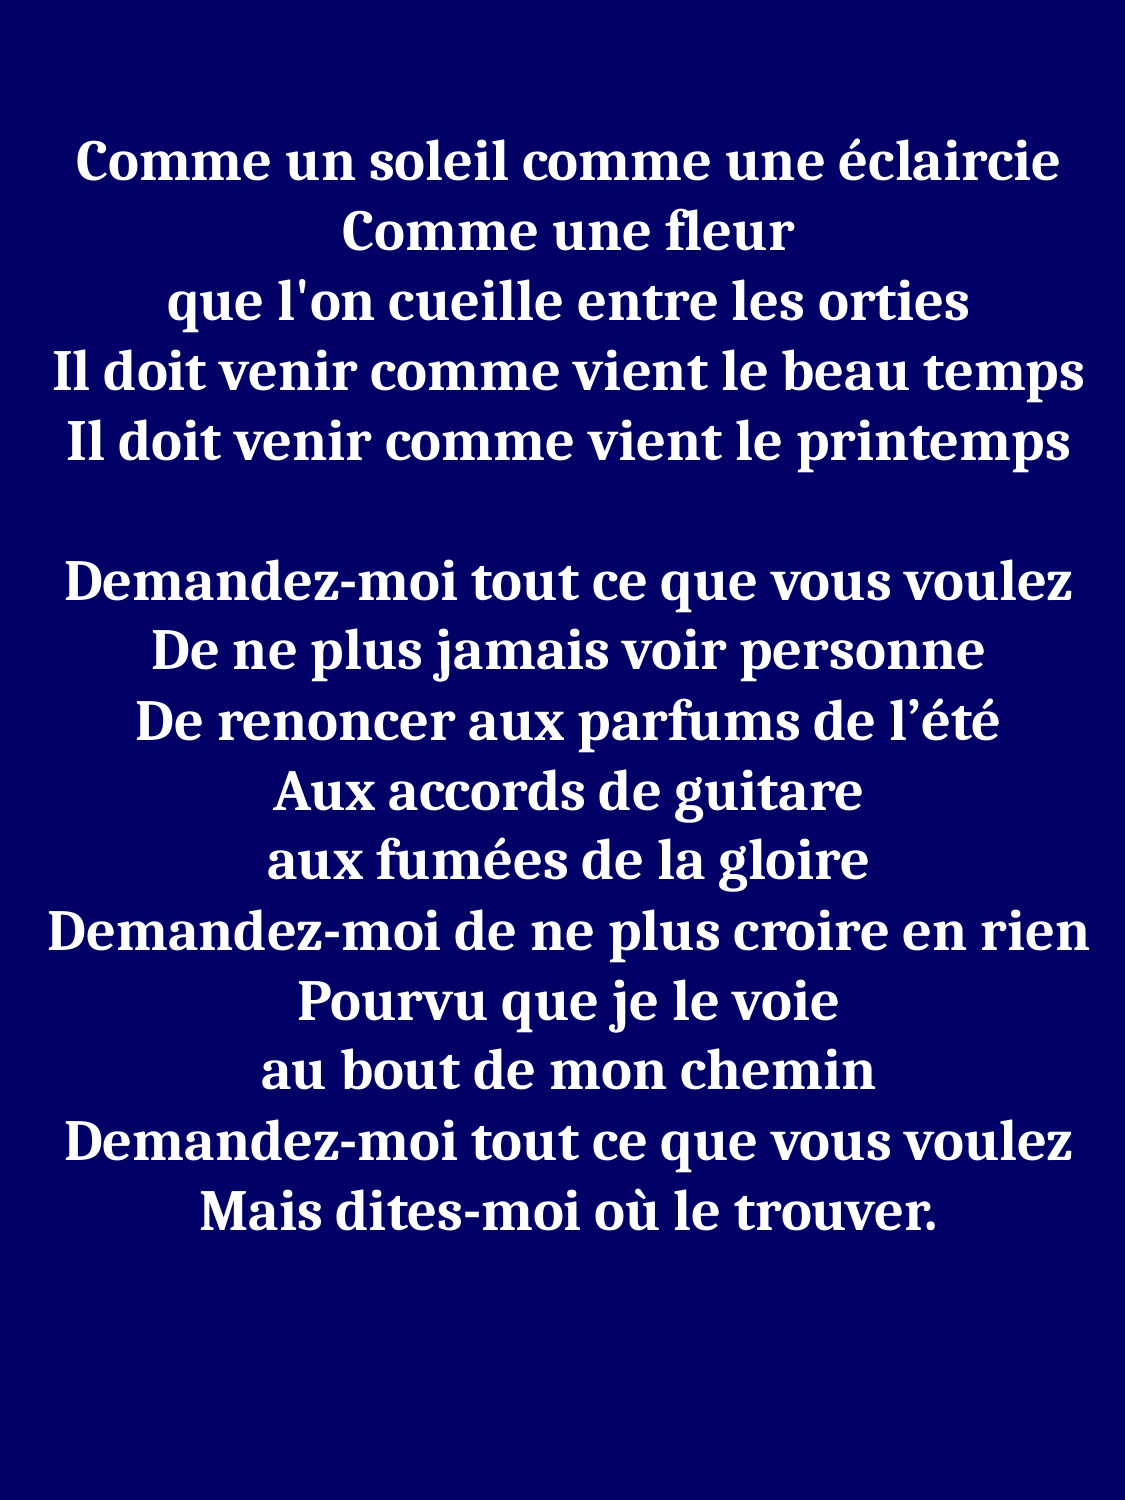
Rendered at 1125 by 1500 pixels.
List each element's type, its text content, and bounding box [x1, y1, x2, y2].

text_box Comme un soleil comme une éclaircie Comme une fleur que l'on cueille entre les orties Il doit venir comme vient le beau temps Il doit venir comme vient le printemps Demandez-moi tout ce que vous voulez De ne plus jamais voir personne De renoncer aux parfums de l’été Aux accords de guitare aux fumées de la gloire Demandez-moi de ne plus croire en rien Pourvu que je le voie au bout de mon chemin Demandez-moi tout ce que vous voulez Mais dites-moi où le trouver. [0, 24, 1125, 1418]
